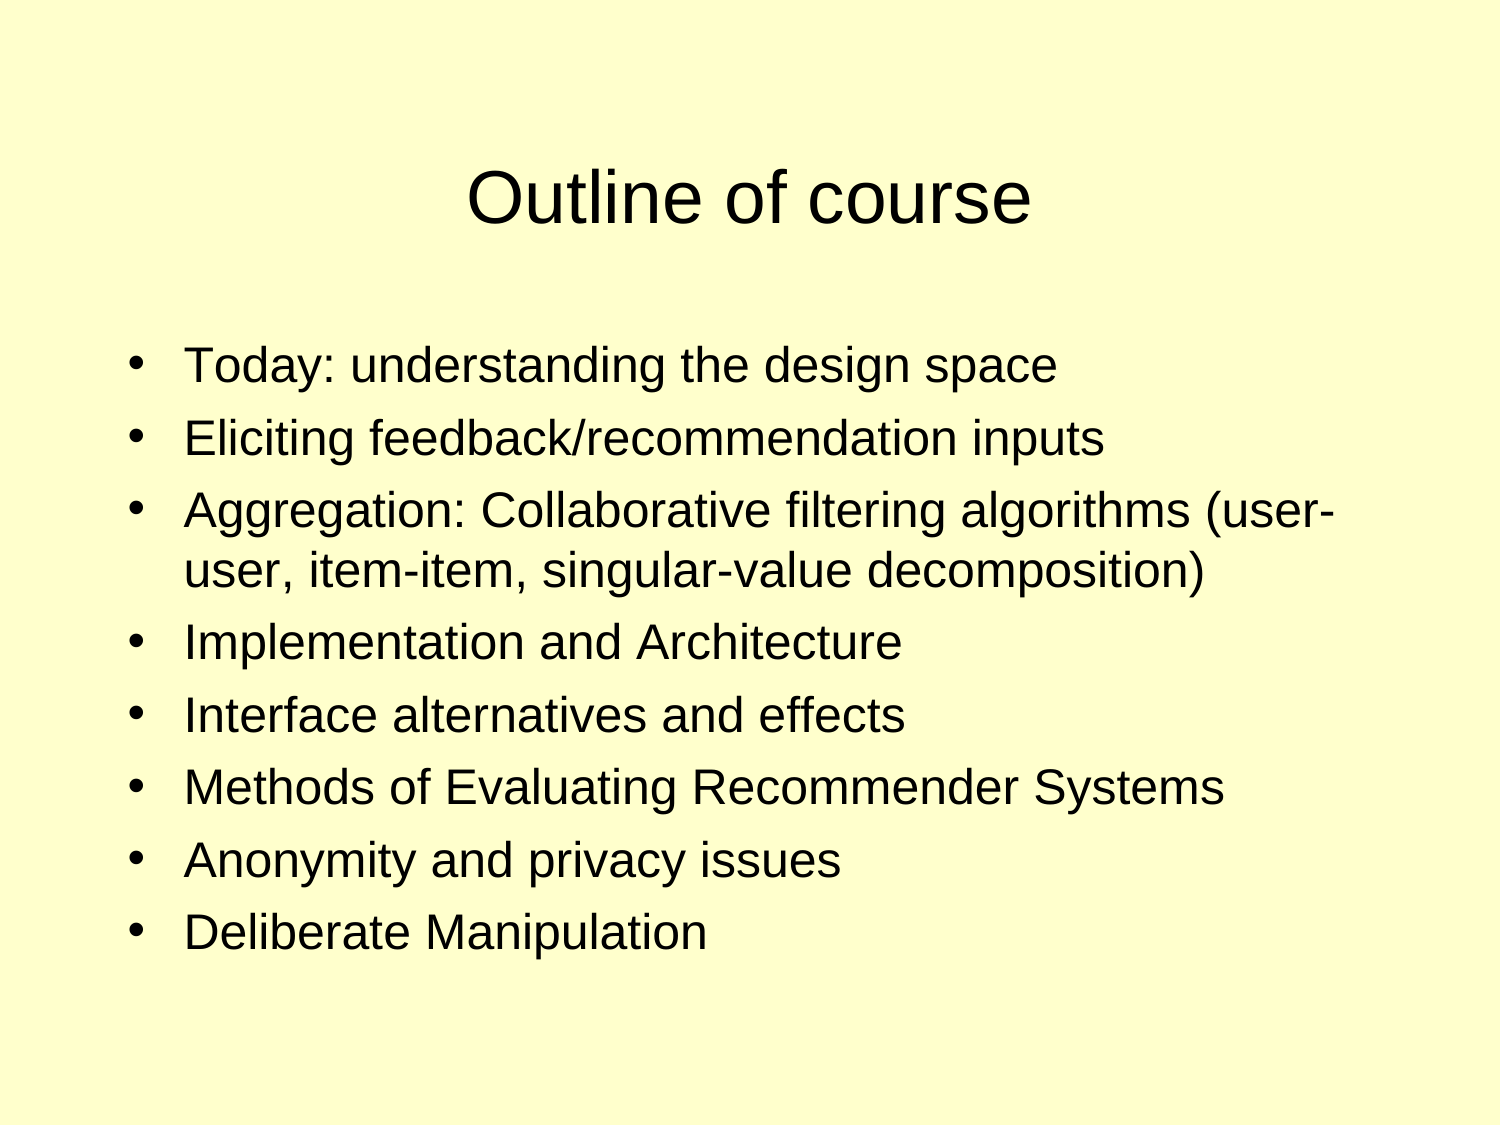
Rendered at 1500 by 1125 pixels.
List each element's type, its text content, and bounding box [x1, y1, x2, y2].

list Today: understanding the design space Eliciting feedback/recommendation inputs Aggregation: Collaborative filtering algorithms (user-user, item-item, singular-value decomposition) Implementation and Architecture Interface alternatives and effects Methods of Evaluating Recommender Systems Anonymity and privacy issues Deliberate Manipulation [112, 324, 1388, 1001]
title Outline of course [112, 99, 1388, 288]
